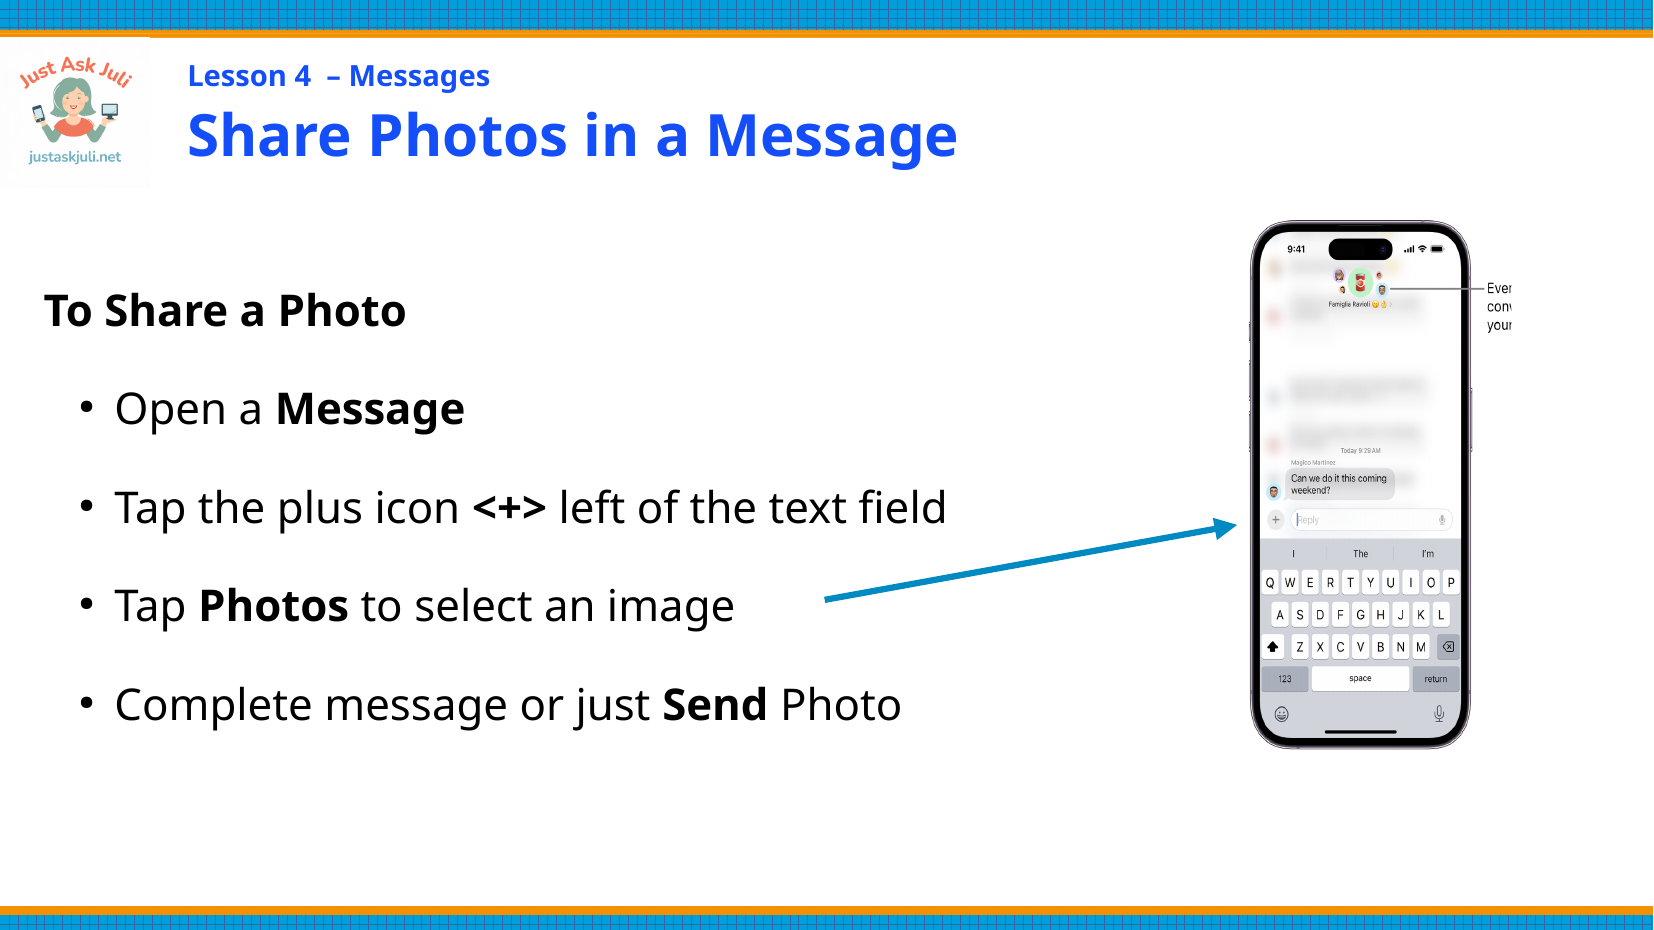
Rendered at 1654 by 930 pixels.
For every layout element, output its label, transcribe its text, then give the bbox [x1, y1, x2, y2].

picture [1248, 220, 1512, 750]
text_box Lesson 4 – Messages Share Photos in a Message [187, 37, 1238, 192]
text_box To Share a Photo Open a Message Tap the plus icon <+> left of the text field Tap Photos to select an image Complete message or just Send Photo [37, 279, 1200, 734]
picture [0, 37, 150, 188]
